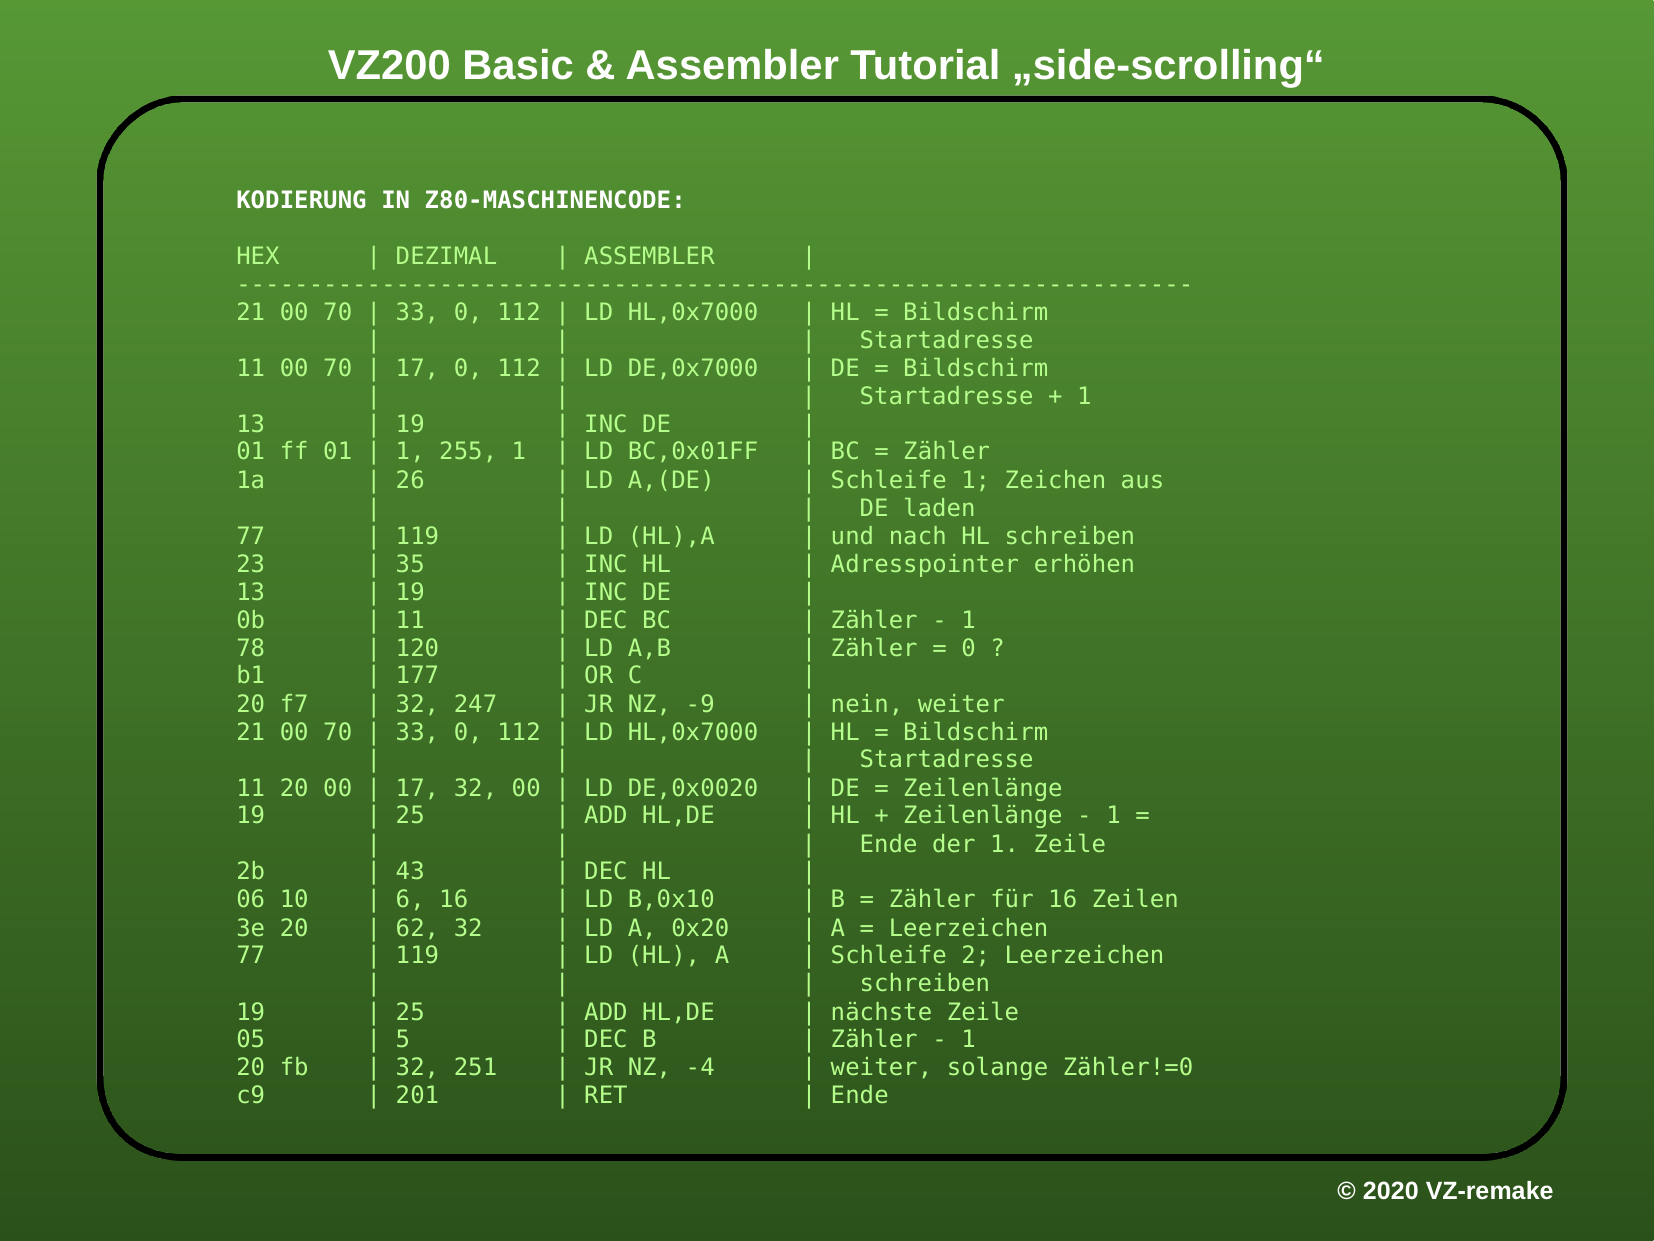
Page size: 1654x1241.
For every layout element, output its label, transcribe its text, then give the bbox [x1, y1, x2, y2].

picture [1380, 1184, 1385, 1196]
picture [59, 58, 1607, 1199]
title VZ200 Basic & Assembler Tutorial „side-scrolling“ [82, 35, 1571, 95]
picture [1408, 1184, 1413, 1196]
list KODIERUNG IN Z80-MASCHINENCODE: HEX | DEZIMAL | ASSEMBLER | ------------------------------------------------------------------ 21 00 70 | 33, 0, 112 | LD HL,0x7000 | HL = Bildschirm | | | Startadresse 11 00 70 | 17, 0, 112 | LD DE,0x7000 | DE = Bildschirm | | | Startadresse + 1 13 | 19 | INC DE | 01 ff 01 | 1, 255, 1 | LD BC,0x01FF | BC = Zähler 1a | 26 | LD A,(DE) | Schleife 1; Zeichen aus | | | DE laden 77 | 119 | LD (HL),A | und nach HL schreiben 23 | 35 | INC HL | Adresspointer erhöhen 13 | 19 | INC DE | 0b | 11 | DEC BC | Zähler - 1 78 | 120 | LD A,B | Zähler = 0 ? b1 | 177 | OR C | 20 f7 | 32, 247 | JR NZ, -9 | nein, weiter 21 00 70 | 33, 0, 112 | LD HL,0x7000 | HL = Bildschirm | | | Startadresse 11 20 00 | 17, 32, 00 | LD DE,0x0020 | DE = Zeilenlänge 19 | 25 | ADD HL,DE | HL + Zeilenlänge - 1 = | | | Ende der 1. Zeile 2b | 43 | DEC HL | 06 10 | 6, 16 | LD B,0x10 | B = Zähler für 16 Zeilen 3e 20 | 62, 32 | LD A, 0x20 | A = Leerzeichen 77 | 119 | LD (HL), A | Schleife 2; Leerzeichen | | | schreiben 19 | 25 | ADD HL,DE | nächste Zeile 05 | 5 | DEC B | Zähler - 1 20 fb | 32, 251 | JR NZ, -4 | weiter, solange Zähler!=0 c9 | 201 | RET | Ende [236, 129, 1571, 1111]
picture [1502, 1188, 1506, 1199]
picture [1339, 1183, 1354, 1198]
